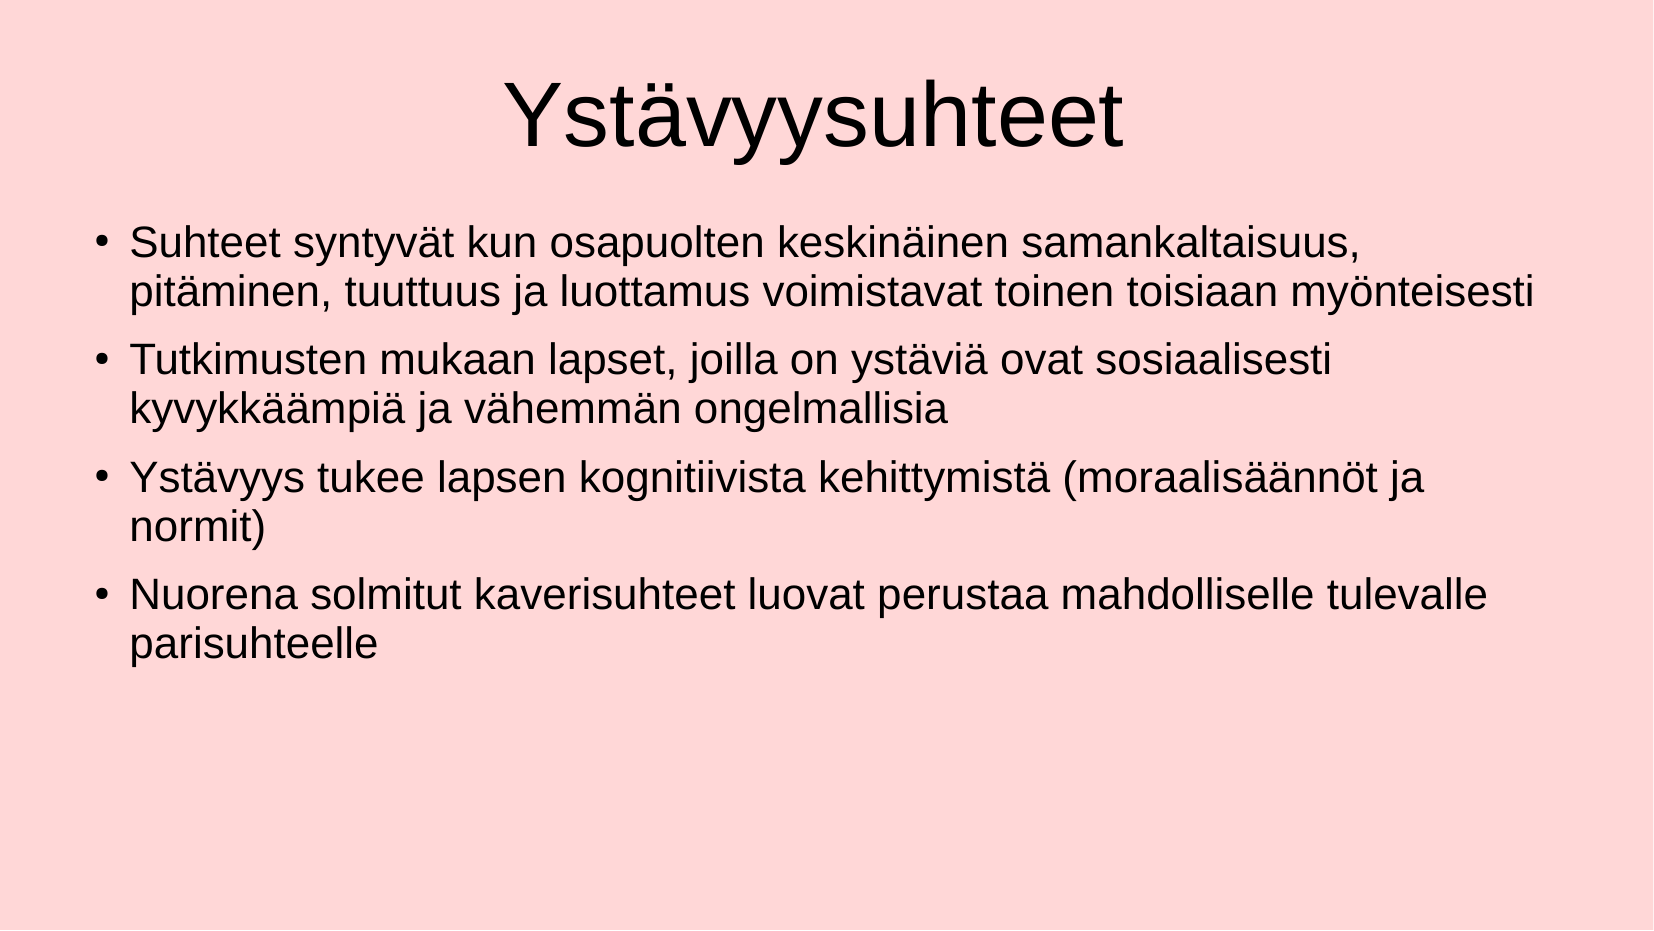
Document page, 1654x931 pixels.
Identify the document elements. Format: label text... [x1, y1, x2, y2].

title Ystävyysuhteet [82, 37, 1571, 193]
list Suhteet syntyvät kun osapuolten keskinäinen samankaltaisuus, pitäminen, tuuttuus ja luottamus voimistavat toinen toisiaan myönteisesti Tutkimusten mukaan lapset, joilla on ystäviä ovat sosiaalisesti kyvykkäämpiä ja vähemmän ongelmallisia Ystävyys tukee lapsen kognitiivista kehittymistä (moraalisäännöt ja normit) Nuorena solmitut kaverisuhteet luovat perustaa mahdolliselle tulevalle parisuhteelle [82, 217, 1571, 758]
